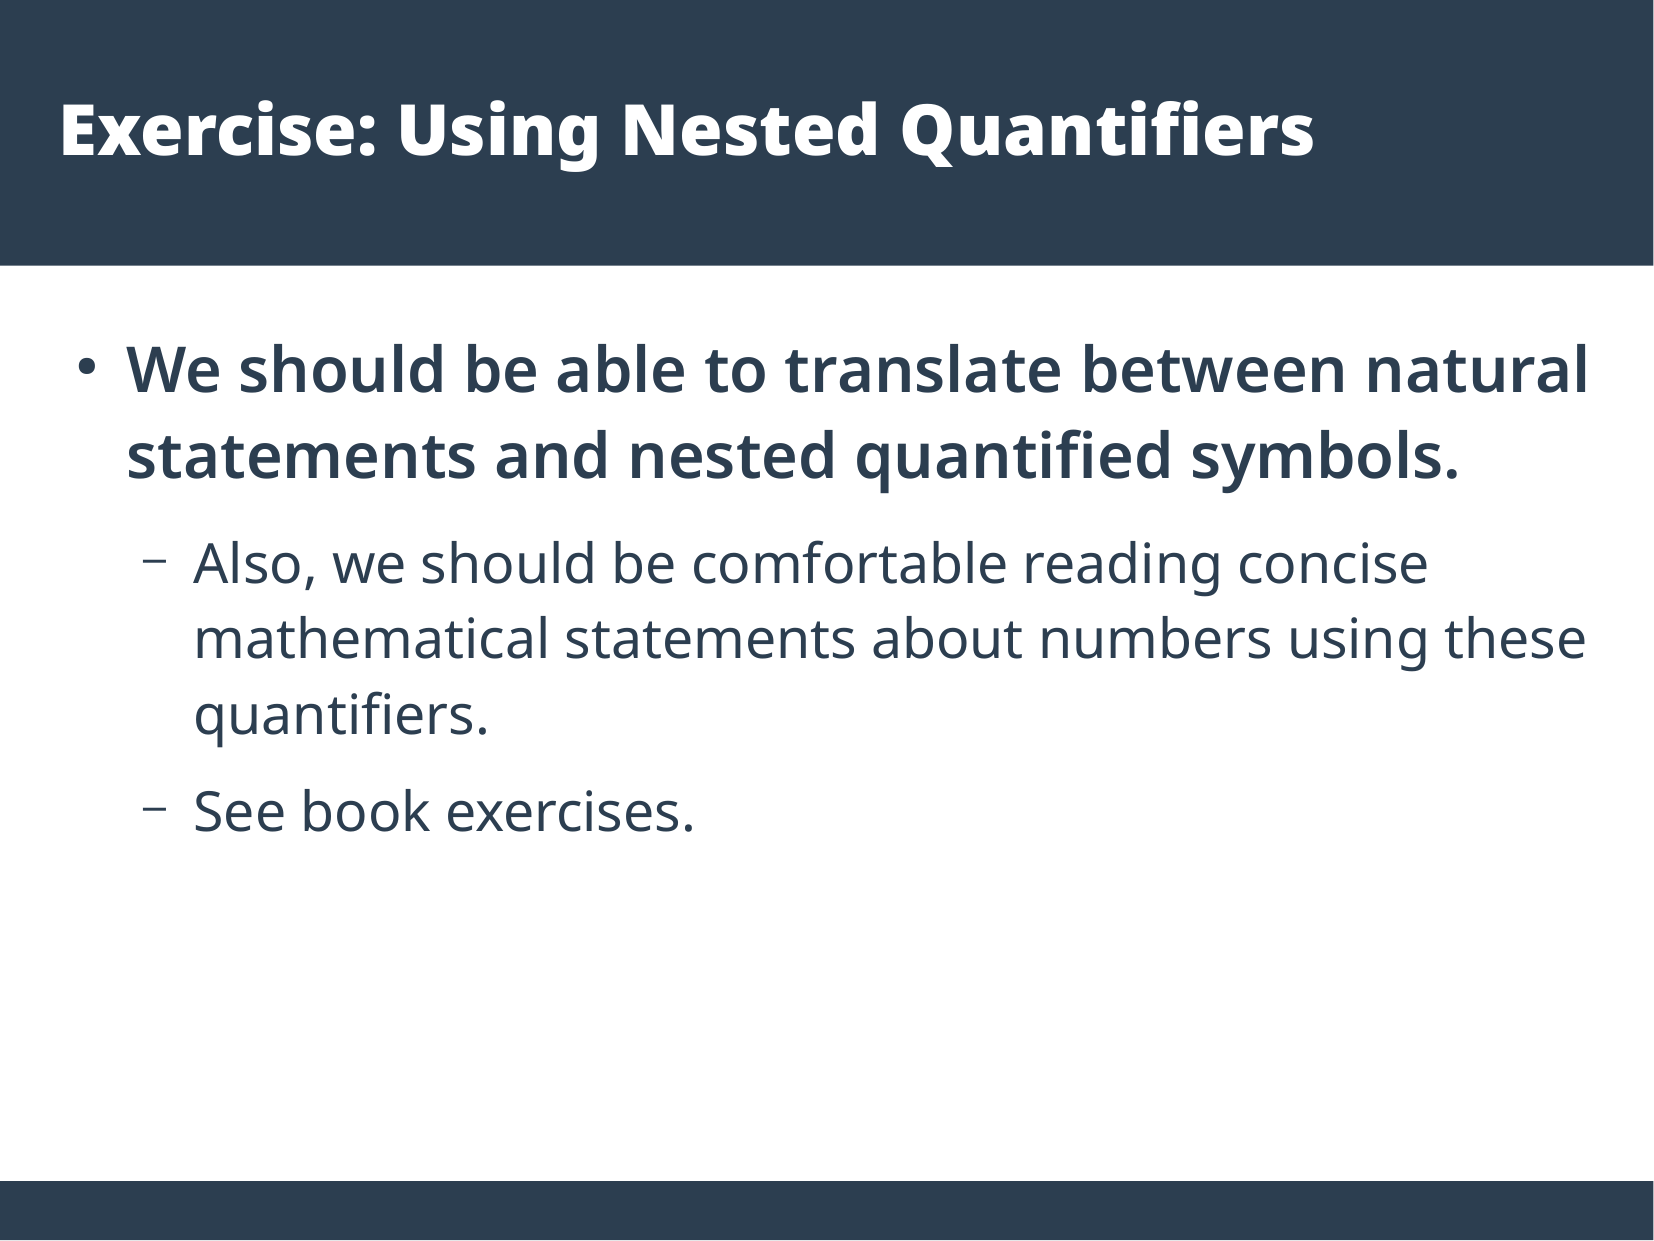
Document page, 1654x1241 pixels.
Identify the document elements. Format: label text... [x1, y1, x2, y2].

list We should be able to translate between natural statements and nested quantified symbols. Also, we should be comfortable reading concise mathematical statements about numbers using these quantifiers. See book exercises. [59, 324, 1595, 856]
title Exercise: Using Nested Quantifiers [59, 49, 1595, 207]
